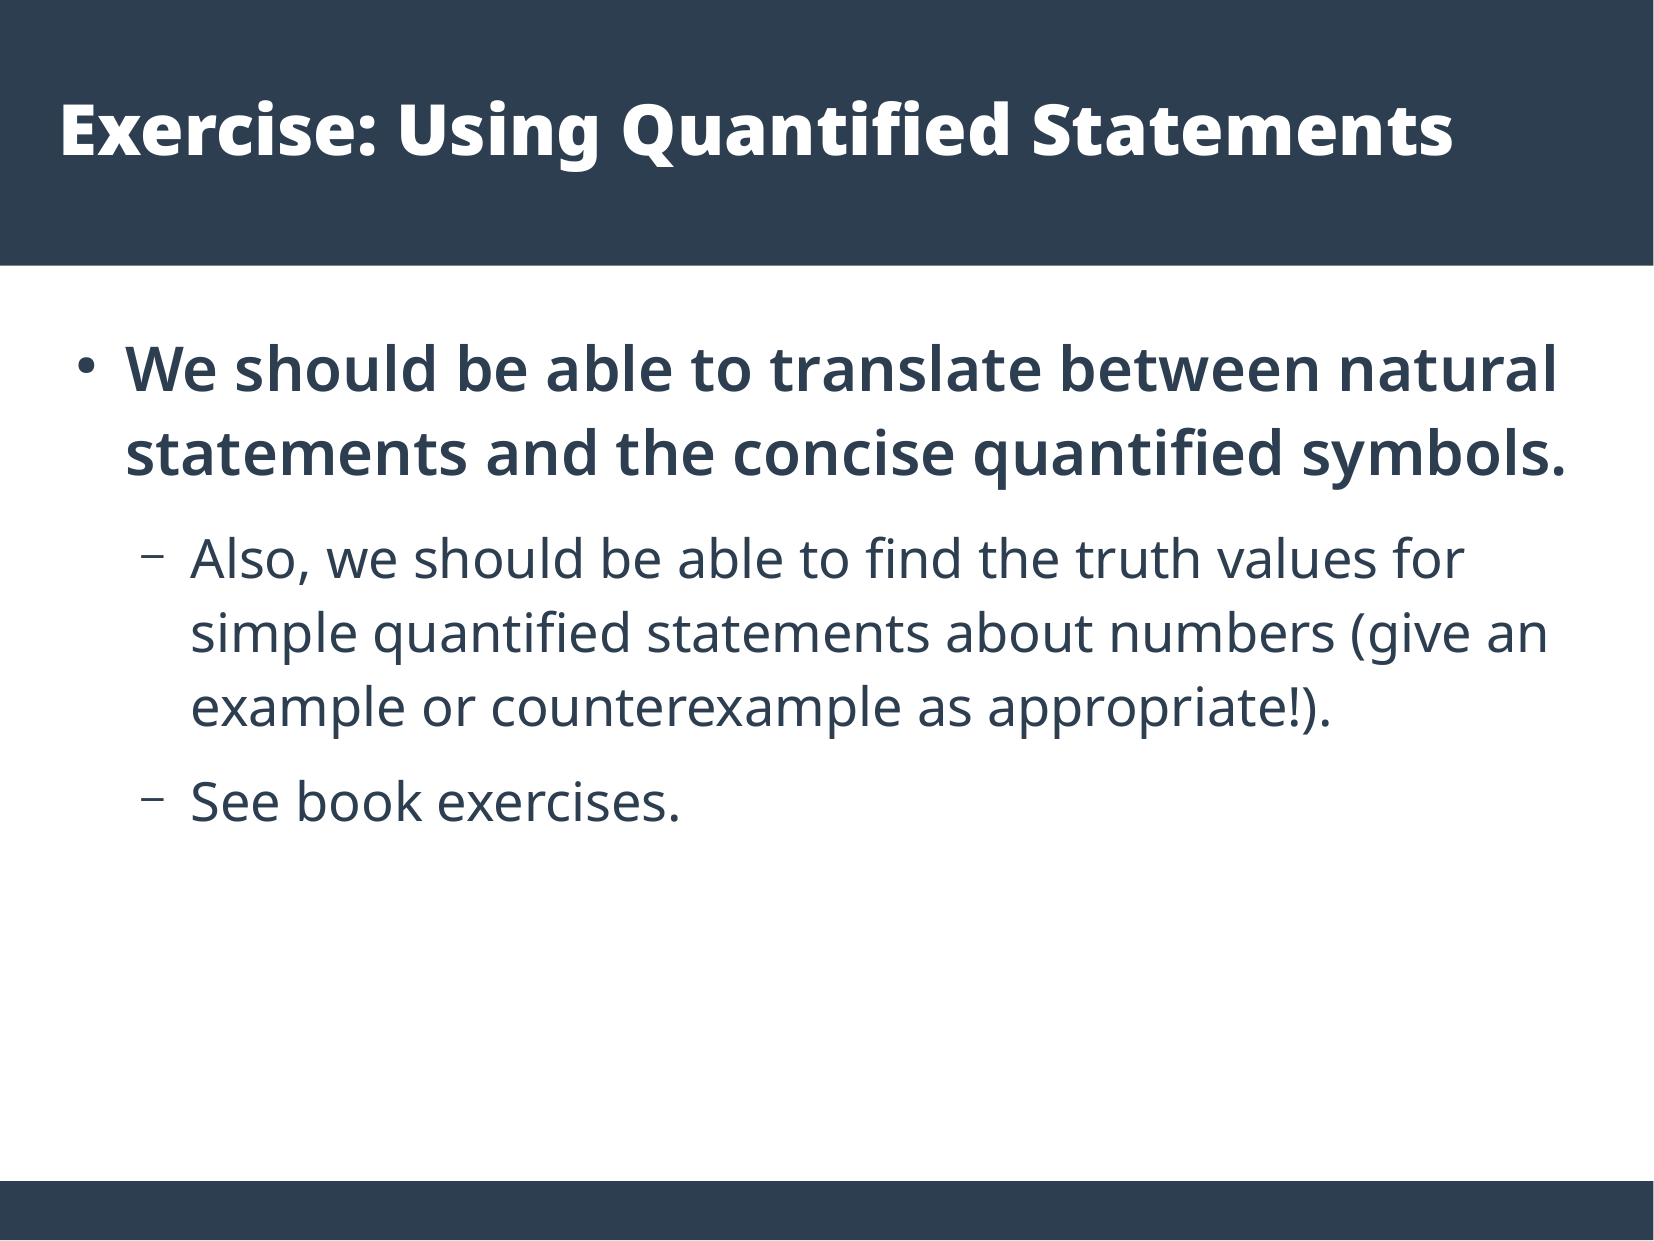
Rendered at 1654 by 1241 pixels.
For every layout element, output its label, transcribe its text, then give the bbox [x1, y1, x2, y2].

title Exercise: Using Quantified Statements [59, 49, 1595, 207]
list We should be able to translate between natural statements and the concise quantified symbols. Also, we should be able to find the truth values for simple quantified statements about numbers (give an example or counterexample as appropriate!). See book exercises. [59, 324, 1595, 871]
